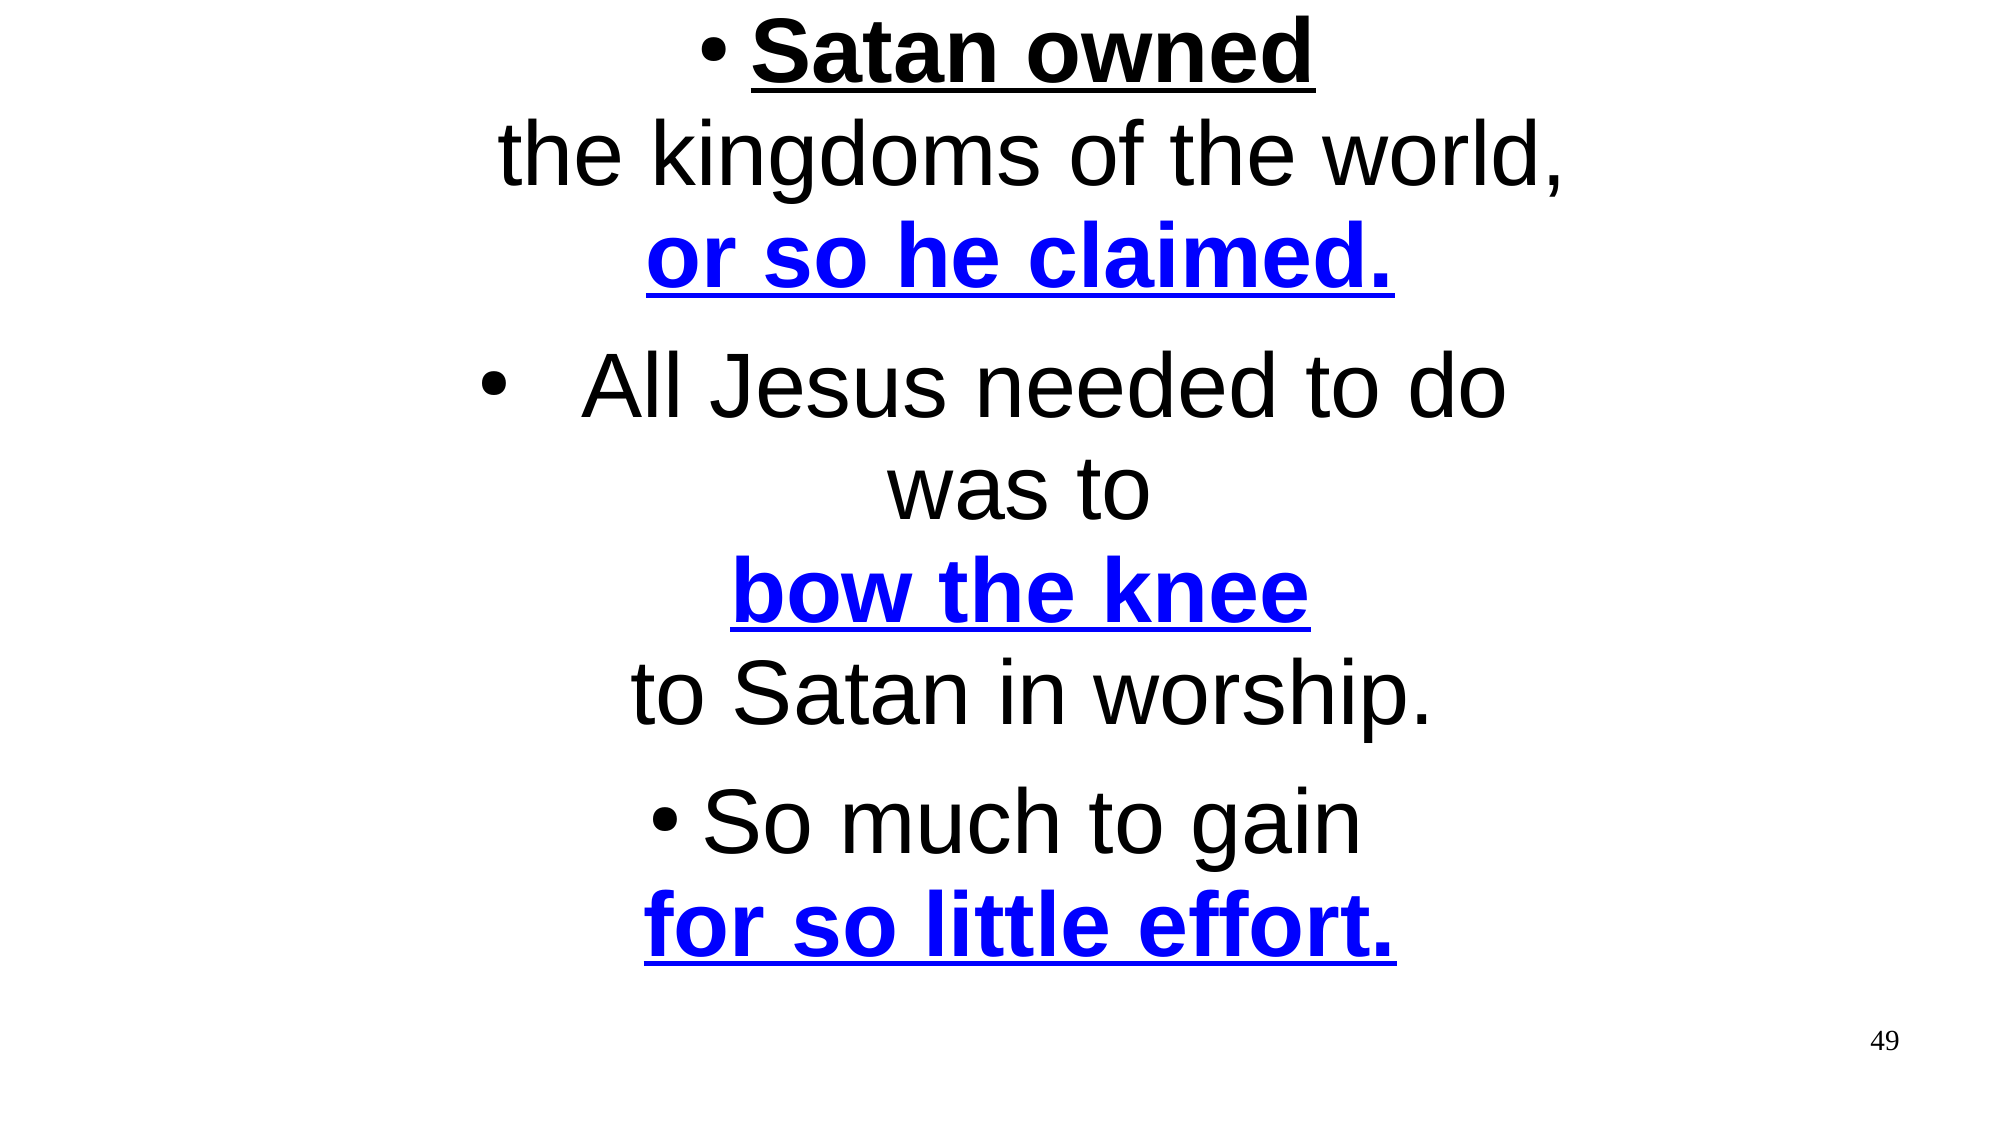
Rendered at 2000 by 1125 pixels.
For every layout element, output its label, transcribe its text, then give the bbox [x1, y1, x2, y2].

list Satan owned the kingdoms of the world, or so he claimed. All Jesus needed to do was to bow the knee to Satan in worship. So much to gain for so little effort. [0, 0, 1996, 1123]
